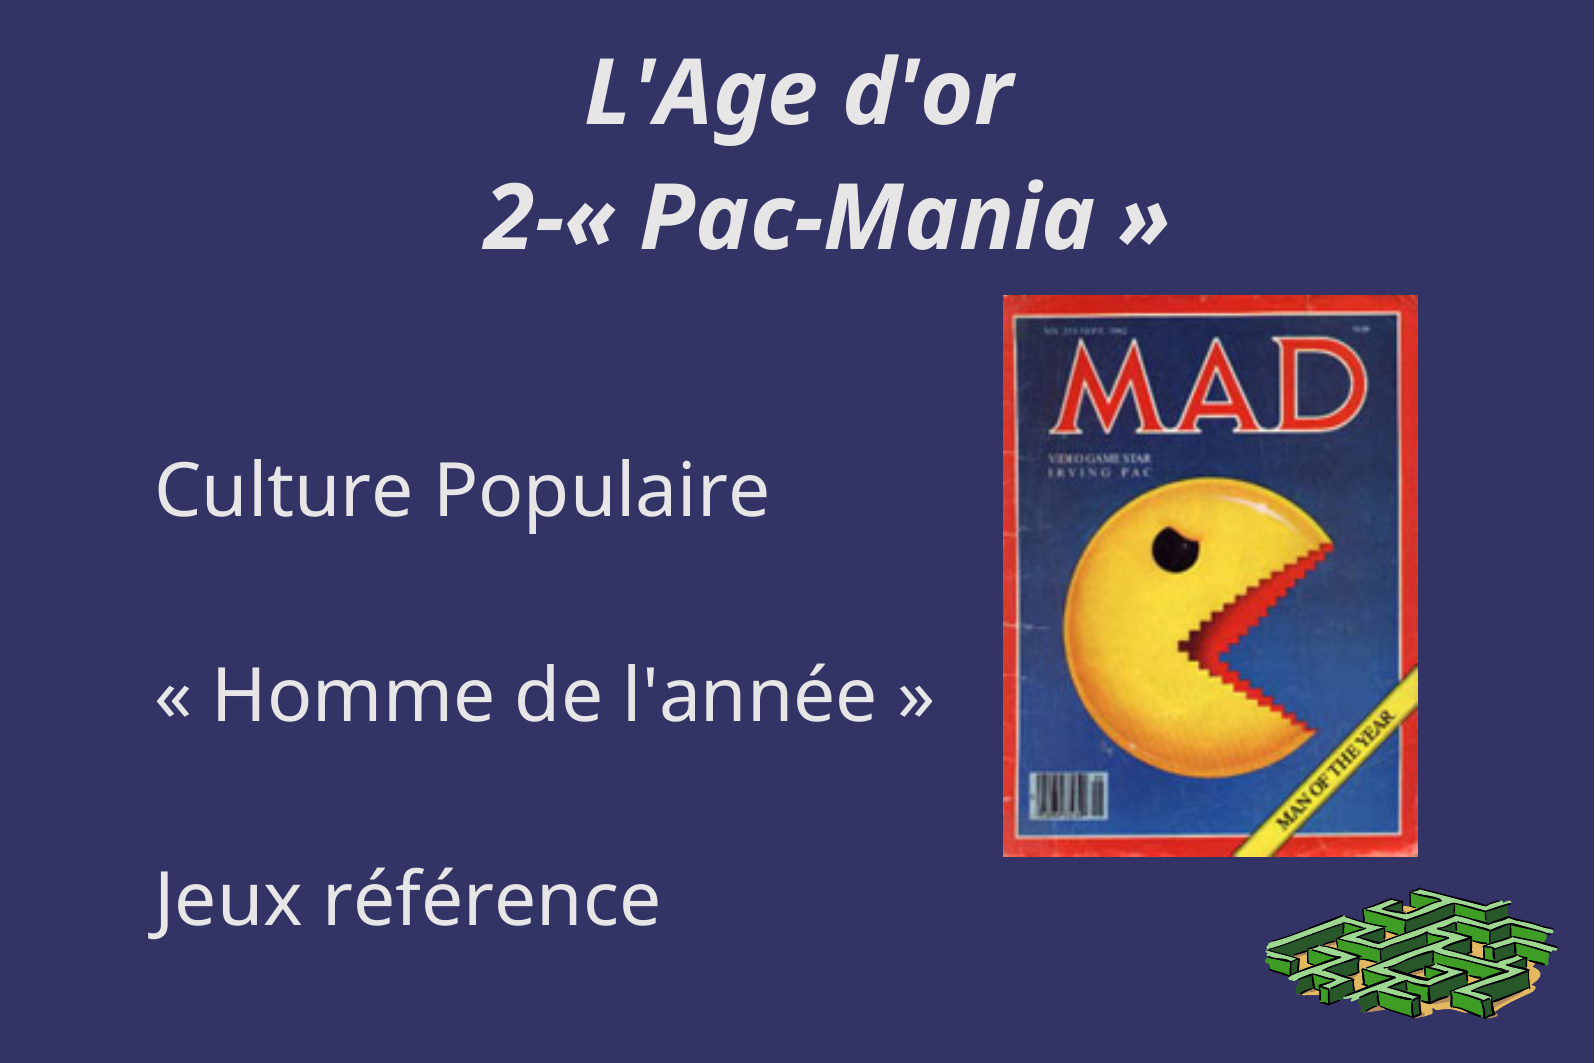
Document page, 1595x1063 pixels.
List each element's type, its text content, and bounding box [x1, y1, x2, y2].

title L'Age d'or 2-« Pac-Mania » [118, 36, 1480, 266]
picture [1003, 295, 1418, 857]
list Culture Populaire « Homme de l'année » Jeux référence [142, 334, 945, 916]
